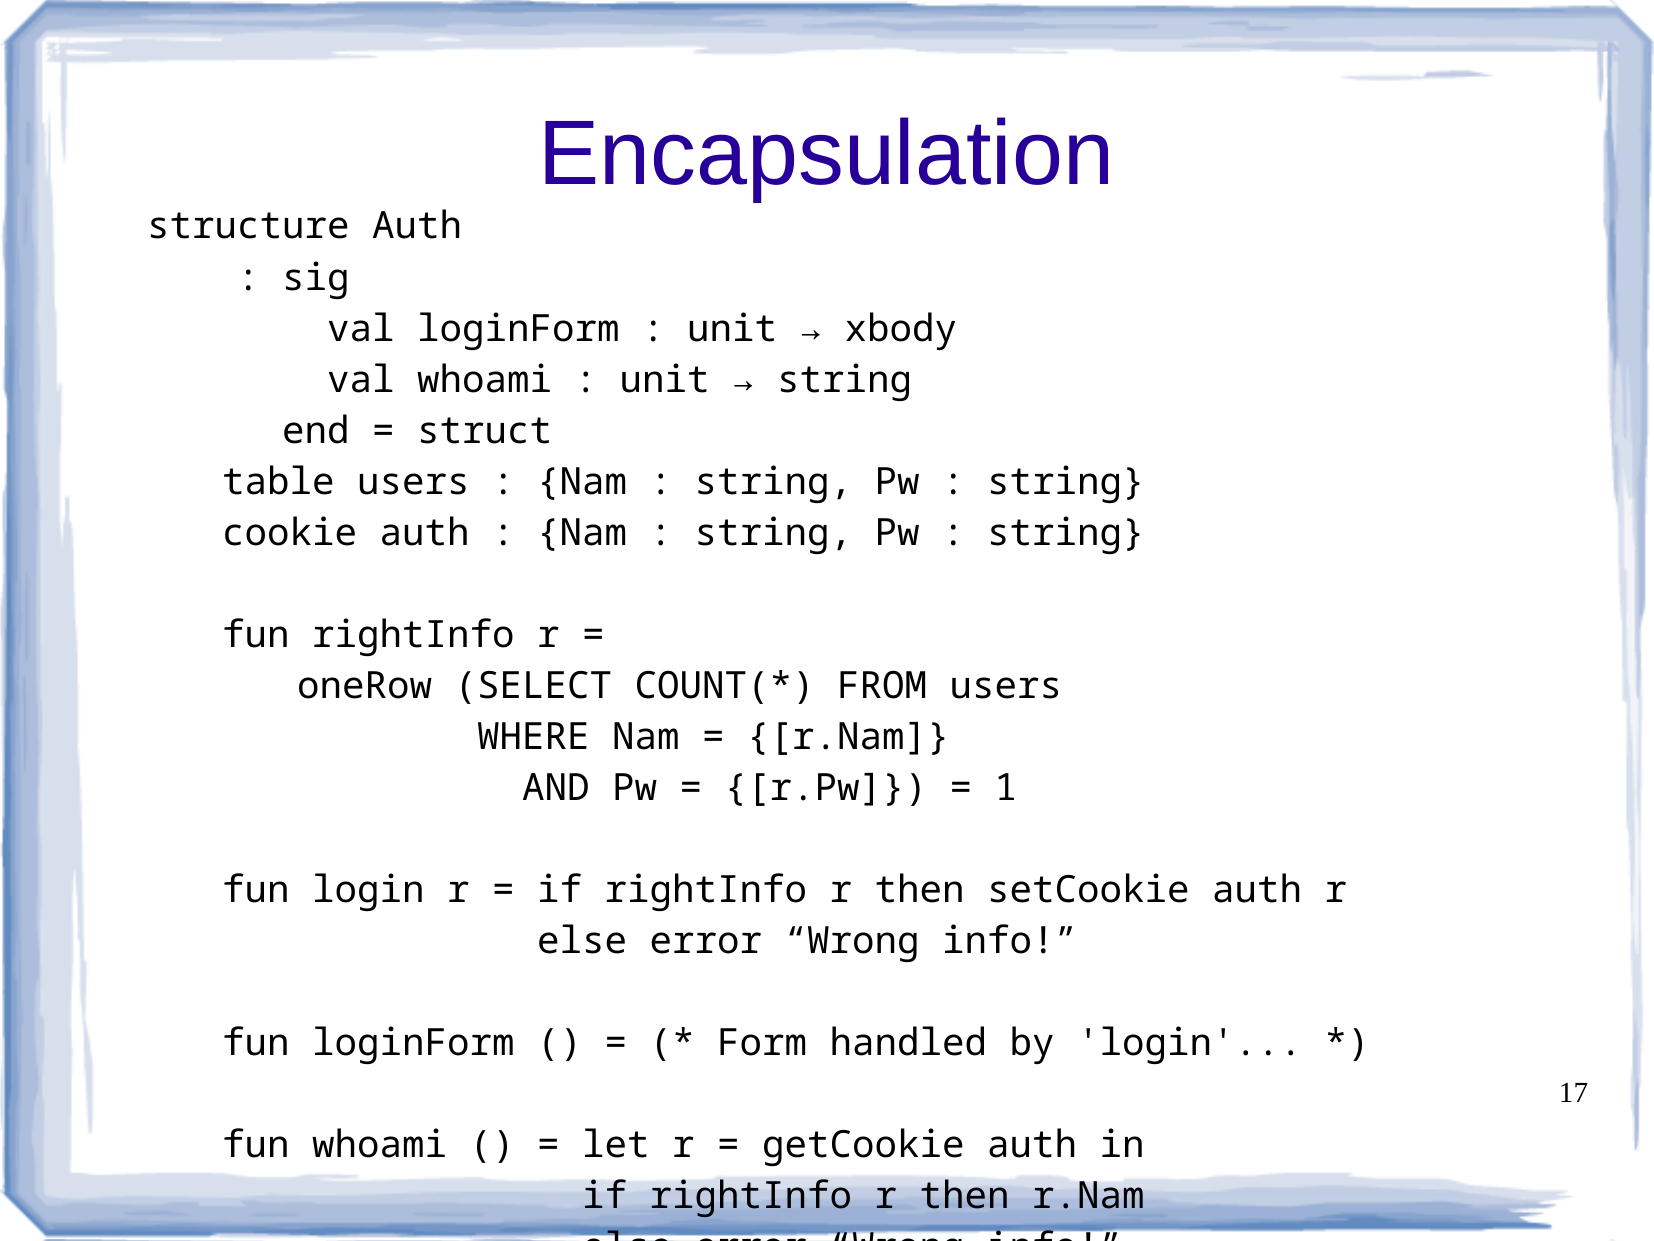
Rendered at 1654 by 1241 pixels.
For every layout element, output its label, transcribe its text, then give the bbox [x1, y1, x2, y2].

text_box structure Auth : sig val loginForm : unit → xbody val whoami : unit → string end = struct table users : {Nam : string, Pw : string} cookie auth : {Nam : string, Pw : string} fun rightInfo r = oneRow (SELECT COUNT(*) FROM users WHERE Nam = {[r.Nam]} AND Pw = {[r.Pw]}) = 1 fun login r = if rightInfo r then setCookie auth r else error “Wrong info!” fun loginForm () = (* Form handled by 'login'... *) fun whoami () = let r = getCookie auth in if rightInfo r then r.Nam else error “Wrong info!” end [132, 191, 1558, 1164]
picture [0, 0, 1654, 1241]
title Encapsulation [82, 56, 1571, 250]
